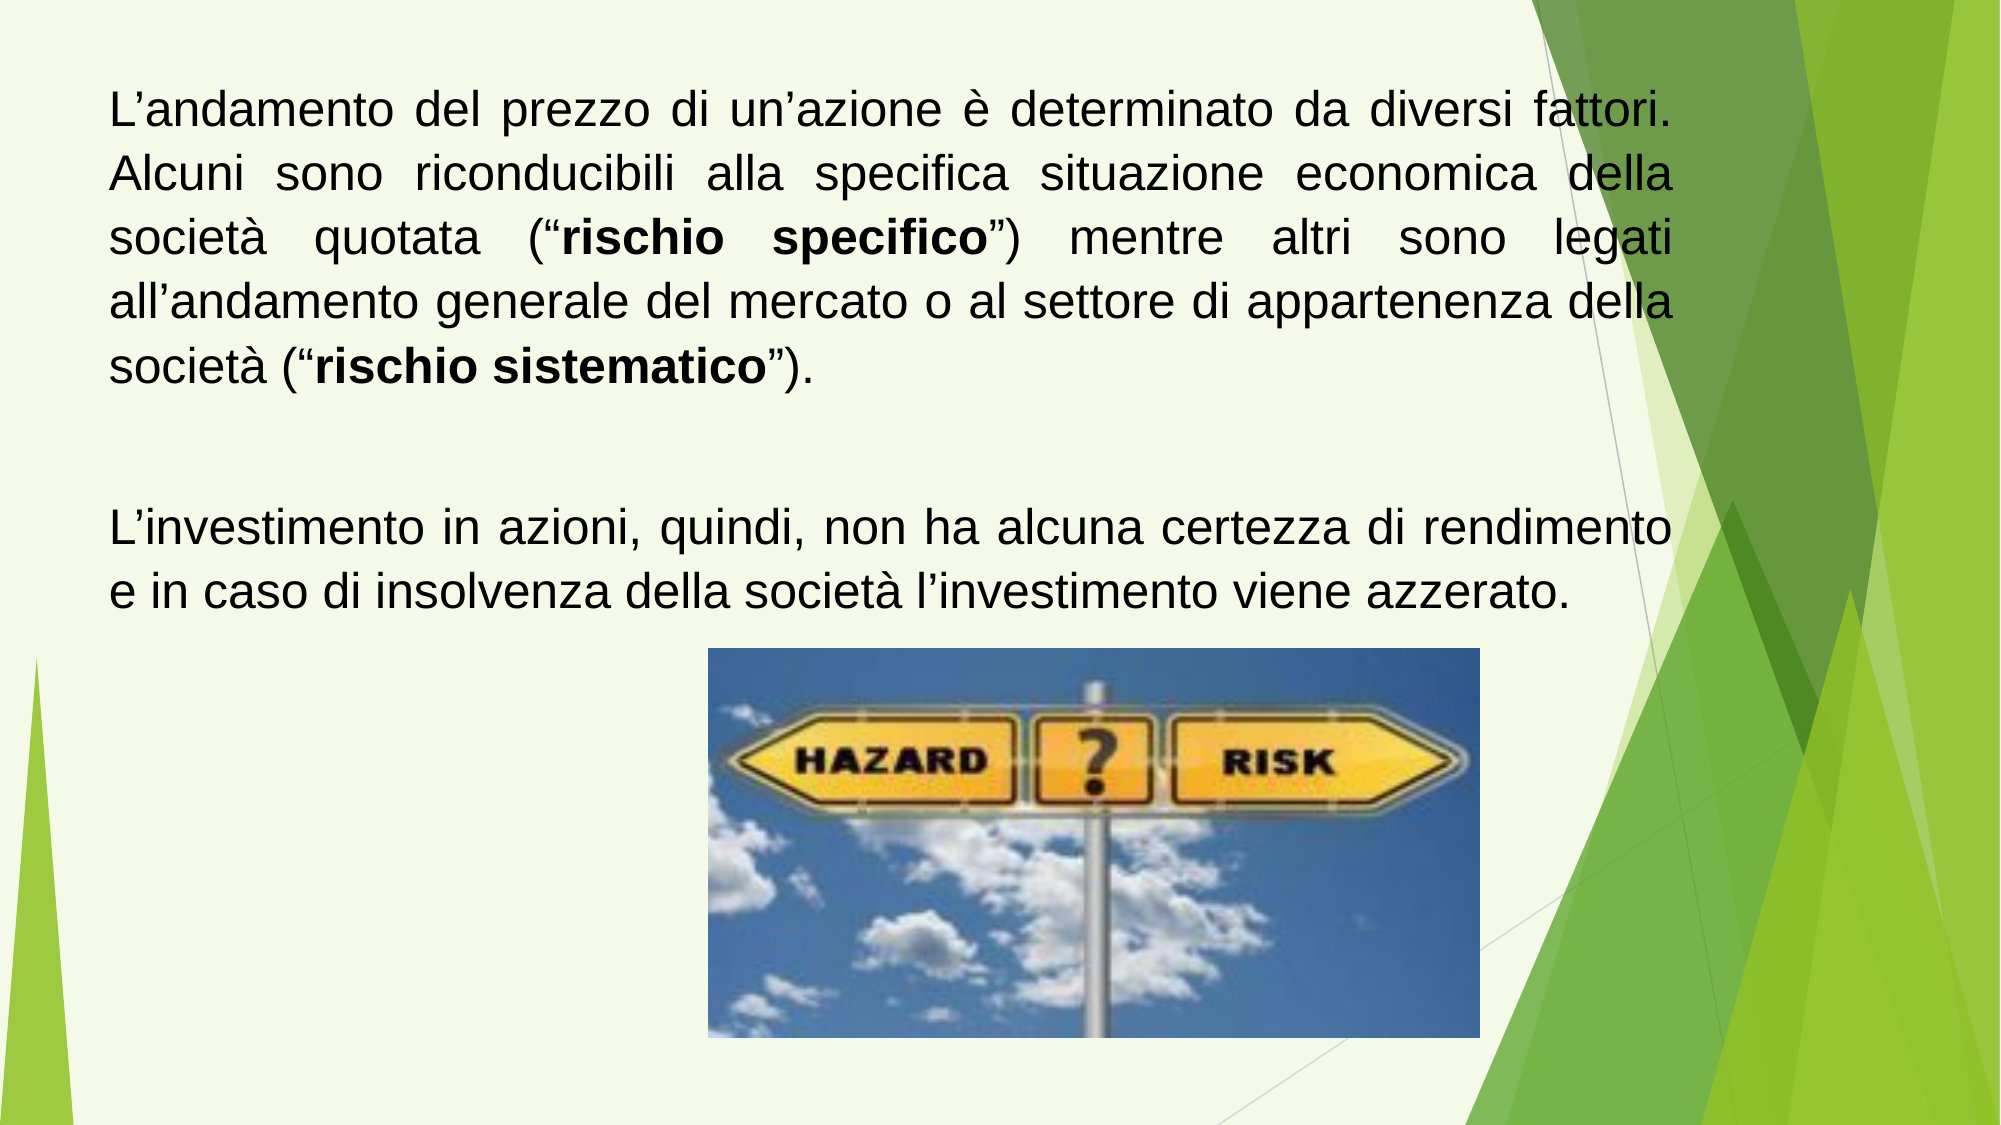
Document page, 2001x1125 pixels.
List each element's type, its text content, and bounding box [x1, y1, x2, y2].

picture [708, 648, 1480, 1038]
text_box L’andamento del prezzo di un’azione è determinato da diversi fattori. Alcuni sono riconducibili alla specifica situazione economica della società quotata (“rischio specifico”) mentre altri sono legati all’andamento generale del mercato o al settore di appartenenza della società (“rischio sistematico”). L’investimento in azioni, quindi, non ha alcuna certezza di rendimento e in caso di insolvenza della società l’investimento viene azzerato. [93, 64, 1689, 627]
